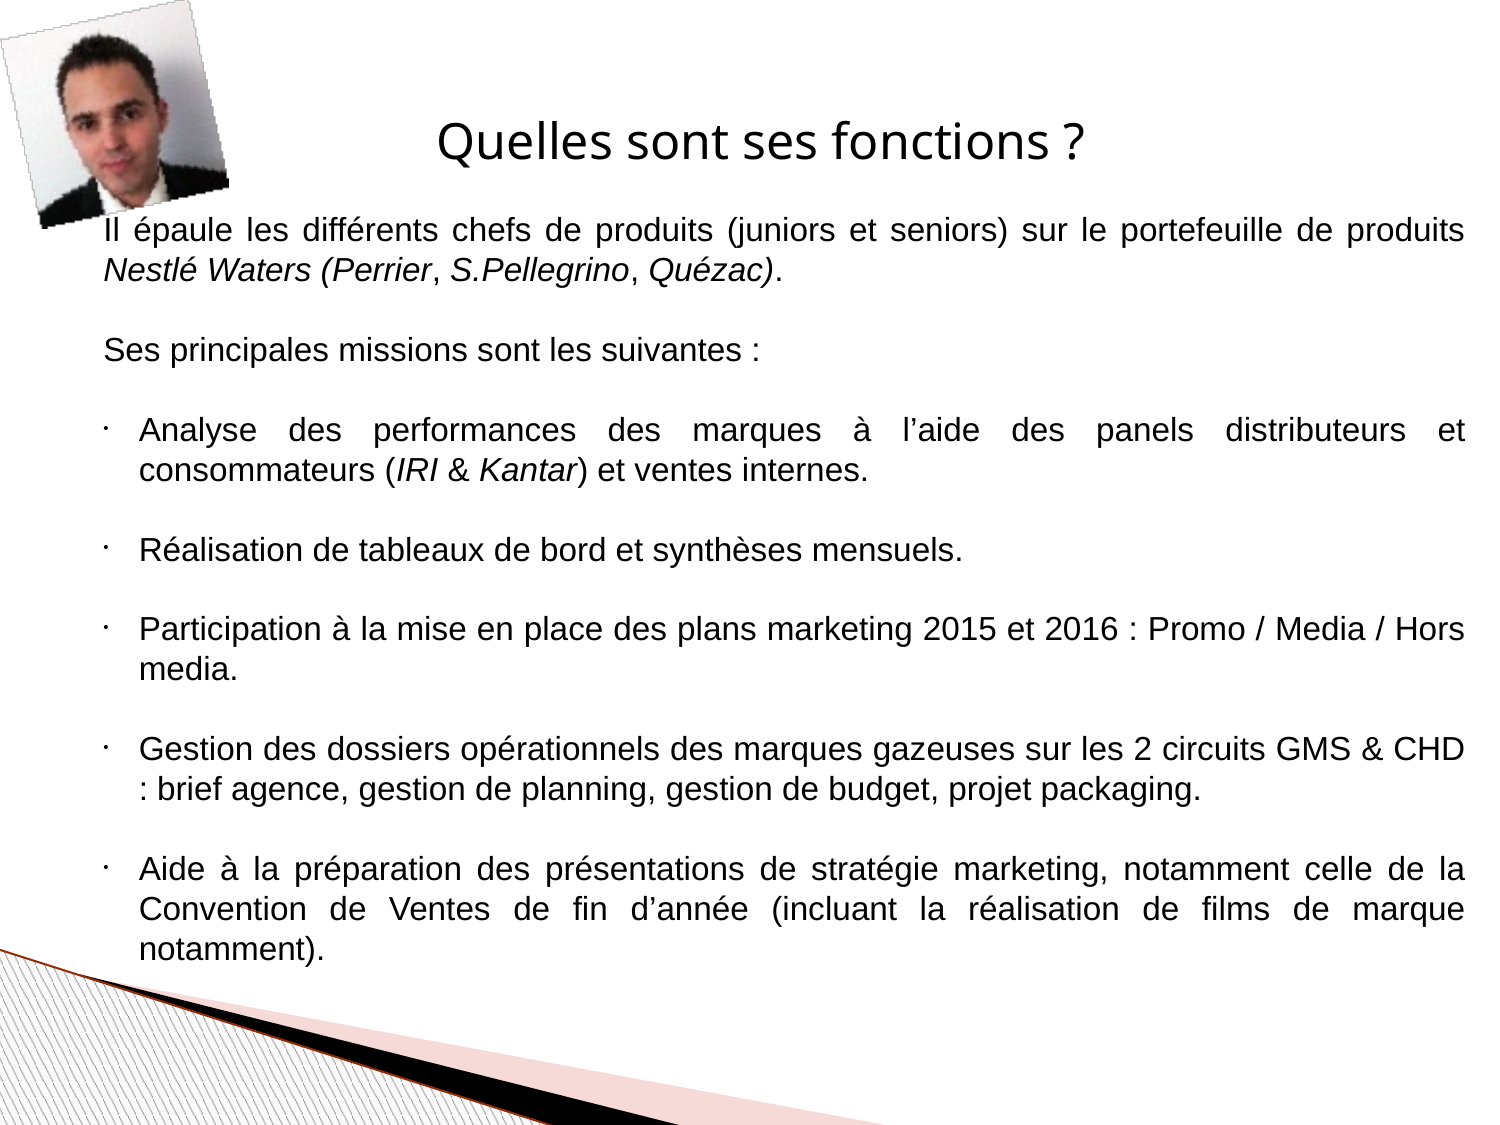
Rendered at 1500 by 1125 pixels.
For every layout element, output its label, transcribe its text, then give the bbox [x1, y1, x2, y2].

picture [0, 952, 543, 1125]
text_box Quelles sont ses fonctions ? [212, 101, 1329, 177]
text_box Il épaule les différents chefs de produits (juniors et seniors) sur le portefeuille de produits Nestlé Waters (Perrier, S.Pellegrino, Quézac). Ses principales missions sont les suivantes : Analyse des performances des marques à l’aide des panels distributeurs et consommateurs (IRI & Kantar) et ventes internes. Réalisation de tableaux de bord et synthèses mensuels. Participation à la mise en place des plans marketing 2015 et 2016 : Promo / Media / Hors media. Gestion des dossiers opérationnels des marques gazeuses sur les 2 circuits GMS & CHD : brief agence, gestion de planning, gestion de budget, projet packaging. Aide à la préparation des présentations de stratégie marketing, notamment celle de la Convention de Ventes de fin d’année (incluant la réalisation de films de marque notamment). [88, 201, 1483, 975]
picture [0, 0, 229, 229]
